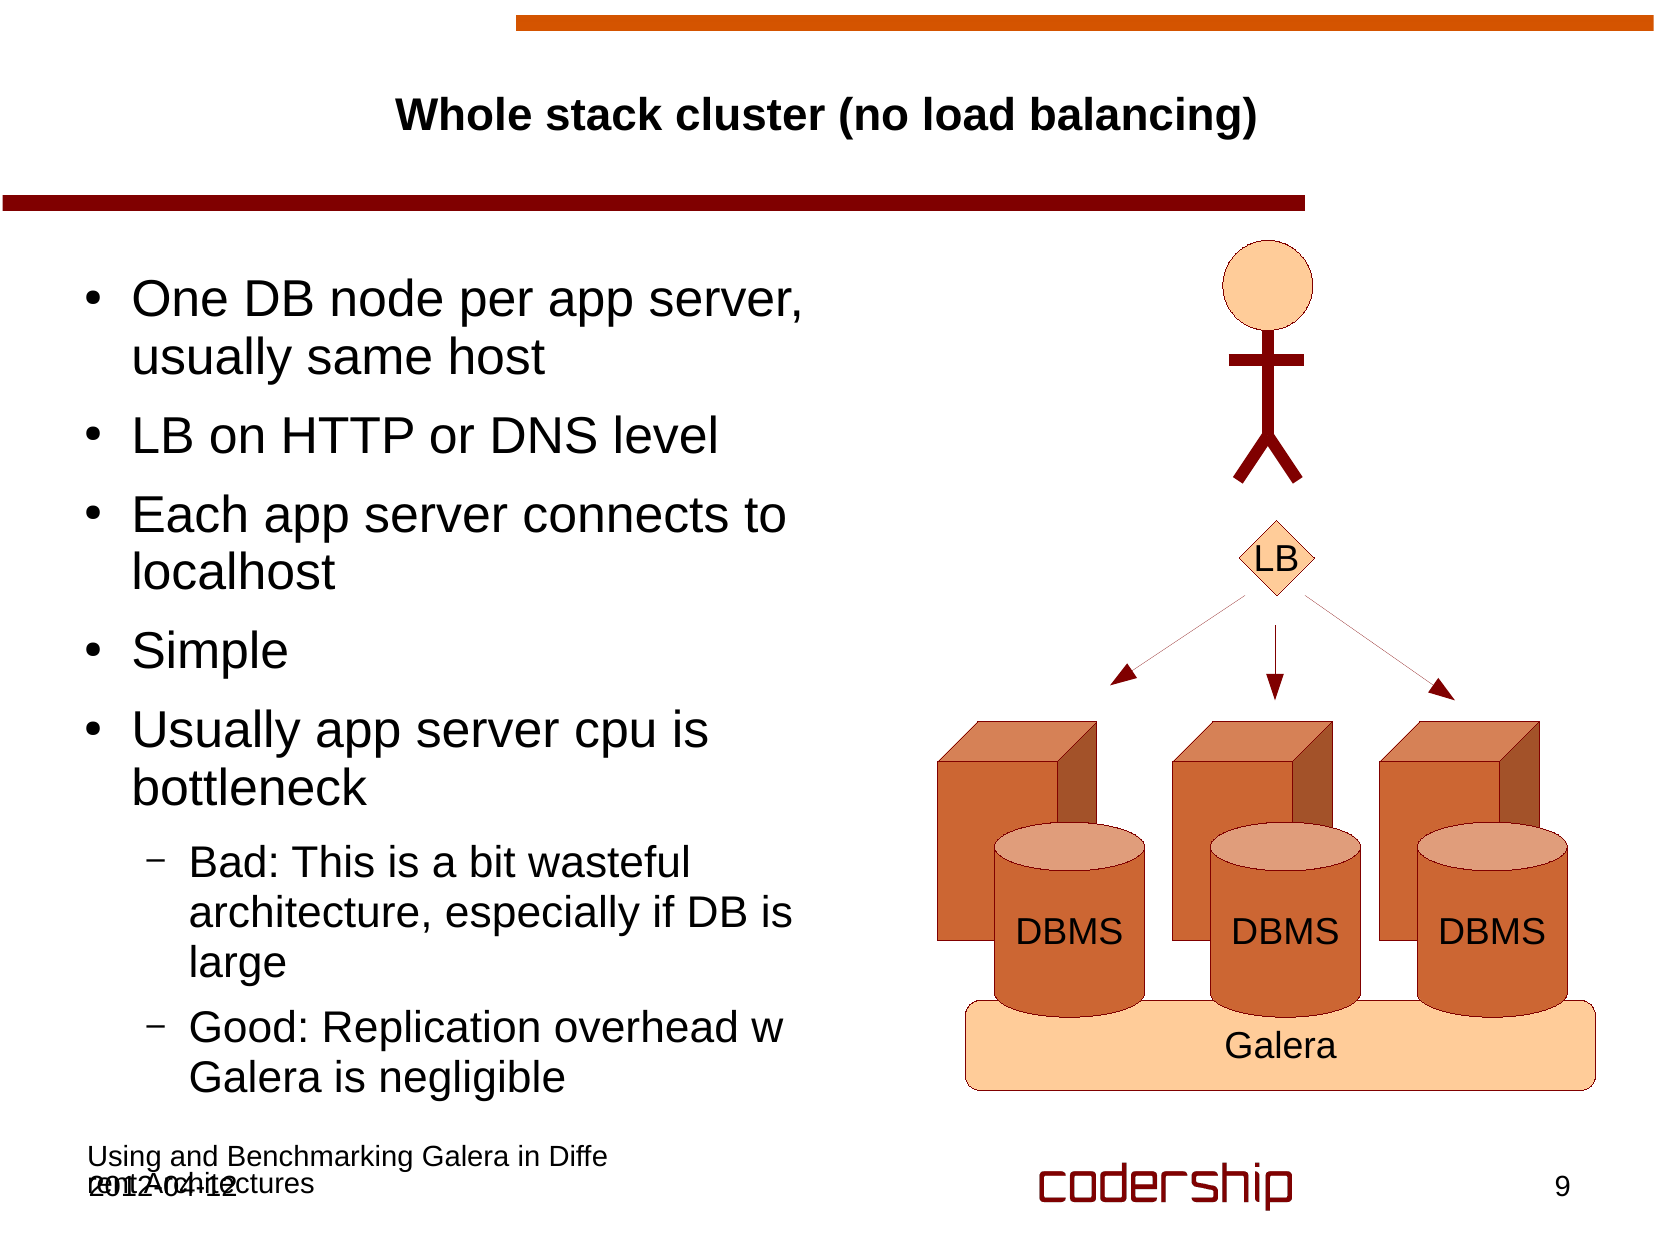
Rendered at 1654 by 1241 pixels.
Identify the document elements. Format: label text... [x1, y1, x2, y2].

list One DB node per app server, usually same host LB on HTTP or DNS level Each app server connects to localhost Simple Usually app server cpu is bottleneck Bad: This is a bit wasteful architecture, especially if DB is large Good: Replication overhead w Galera is negligible [82, 270, 809, 1109]
text_box DBMS [1210, 850, 1361, 1018]
text_box DBMS [994, 850, 1145, 1018]
picture [1035, 1158, 1296, 1215]
text_box LB [1239, 520, 1315, 596]
text_box Galera [965, 1000, 1596, 1091]
text_box [1172, 721, 1333, 941]
text_box [1222, 240, 1313, 331]
picture [2, 195, 1305, 211]
text_box [1379, 721, 1540, 941]
picture [516, 15, 1654, 31]
text_box DBMS [1417, 849, 1568, 1018]
title Whole stack cluster (no load balancing) [82, 49, 1571, 181]
text_box [937, 721, 1097, 941]
